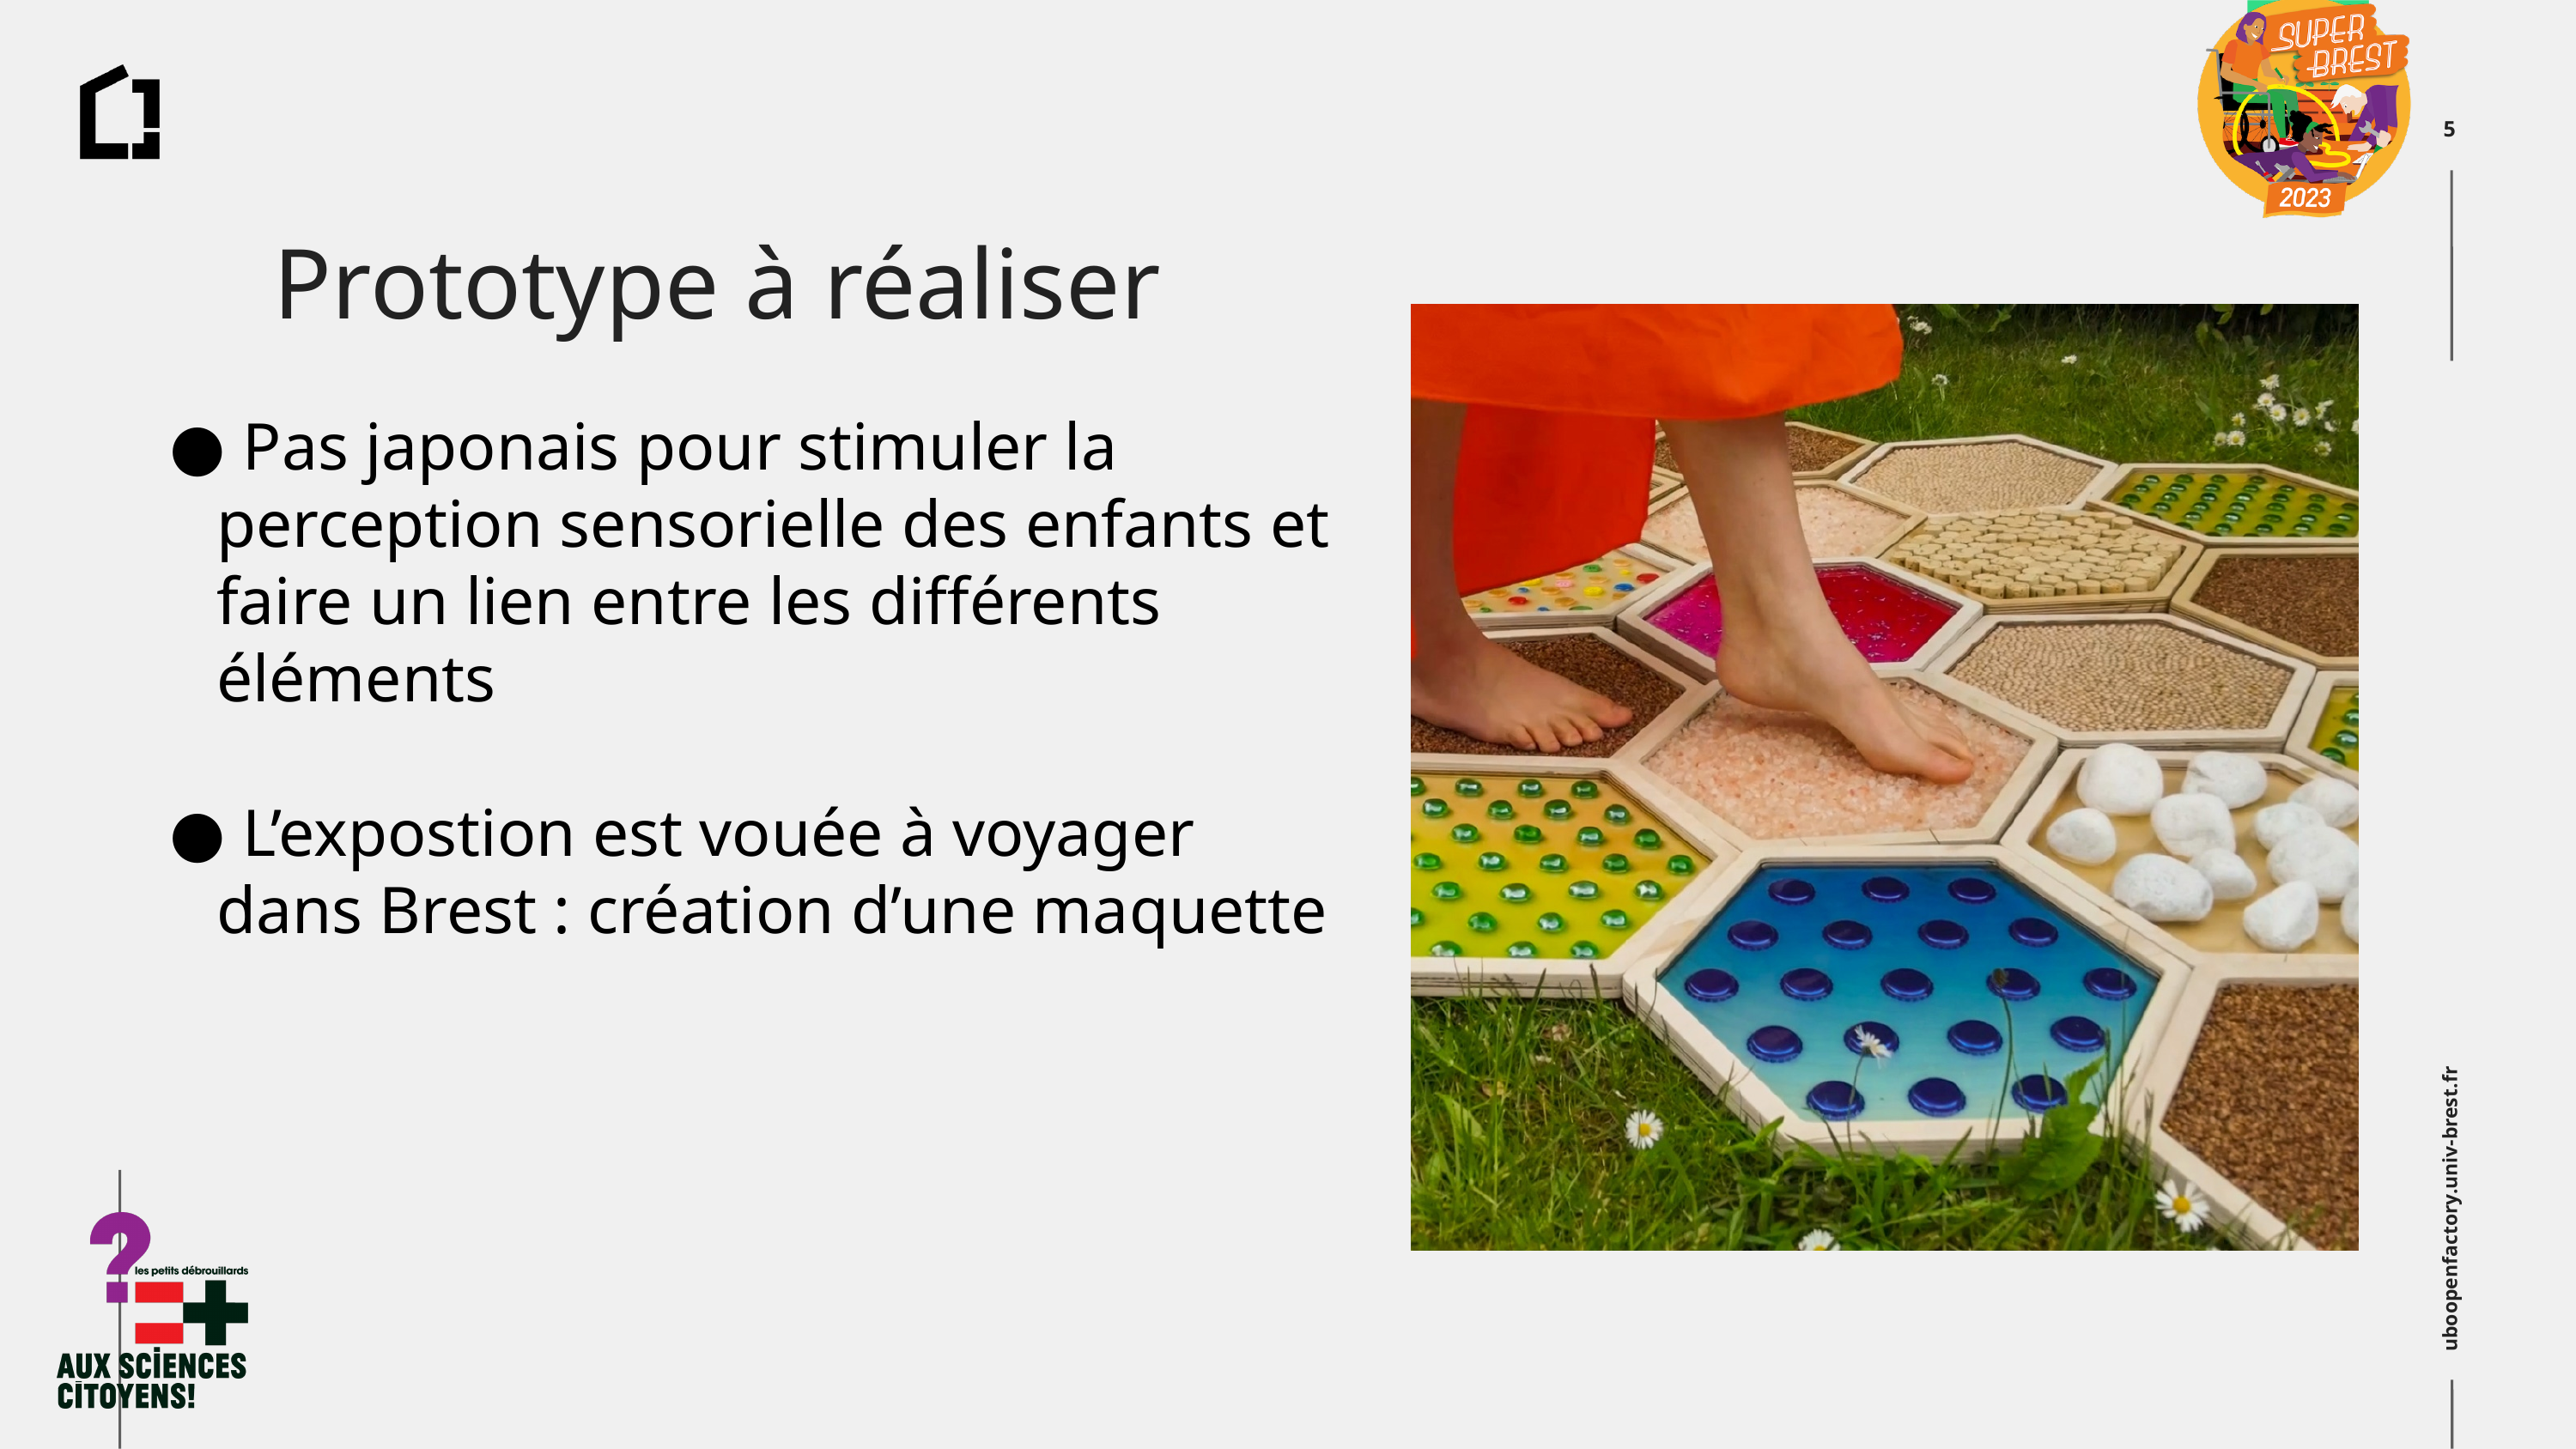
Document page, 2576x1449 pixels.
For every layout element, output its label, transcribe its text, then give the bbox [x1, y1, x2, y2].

list Pas japonais pour stimuler la perception sensorielle des enfants et faire un lien entre les différents éléments L’expostion est vouée à voyager dans Brest : création d’une maquette [152, 405, 1348, 1094]
slide_number <number> [2430, 93, 2456, 145]
picture [2175, 0, 2430, 239]
title Prototype à réaliser [273, 217, 1741, 434]
picture [0, 0, 239, 239]
picture [57, 1212, 248, 1409]
picture [1411, 304, 2359, 1251]
